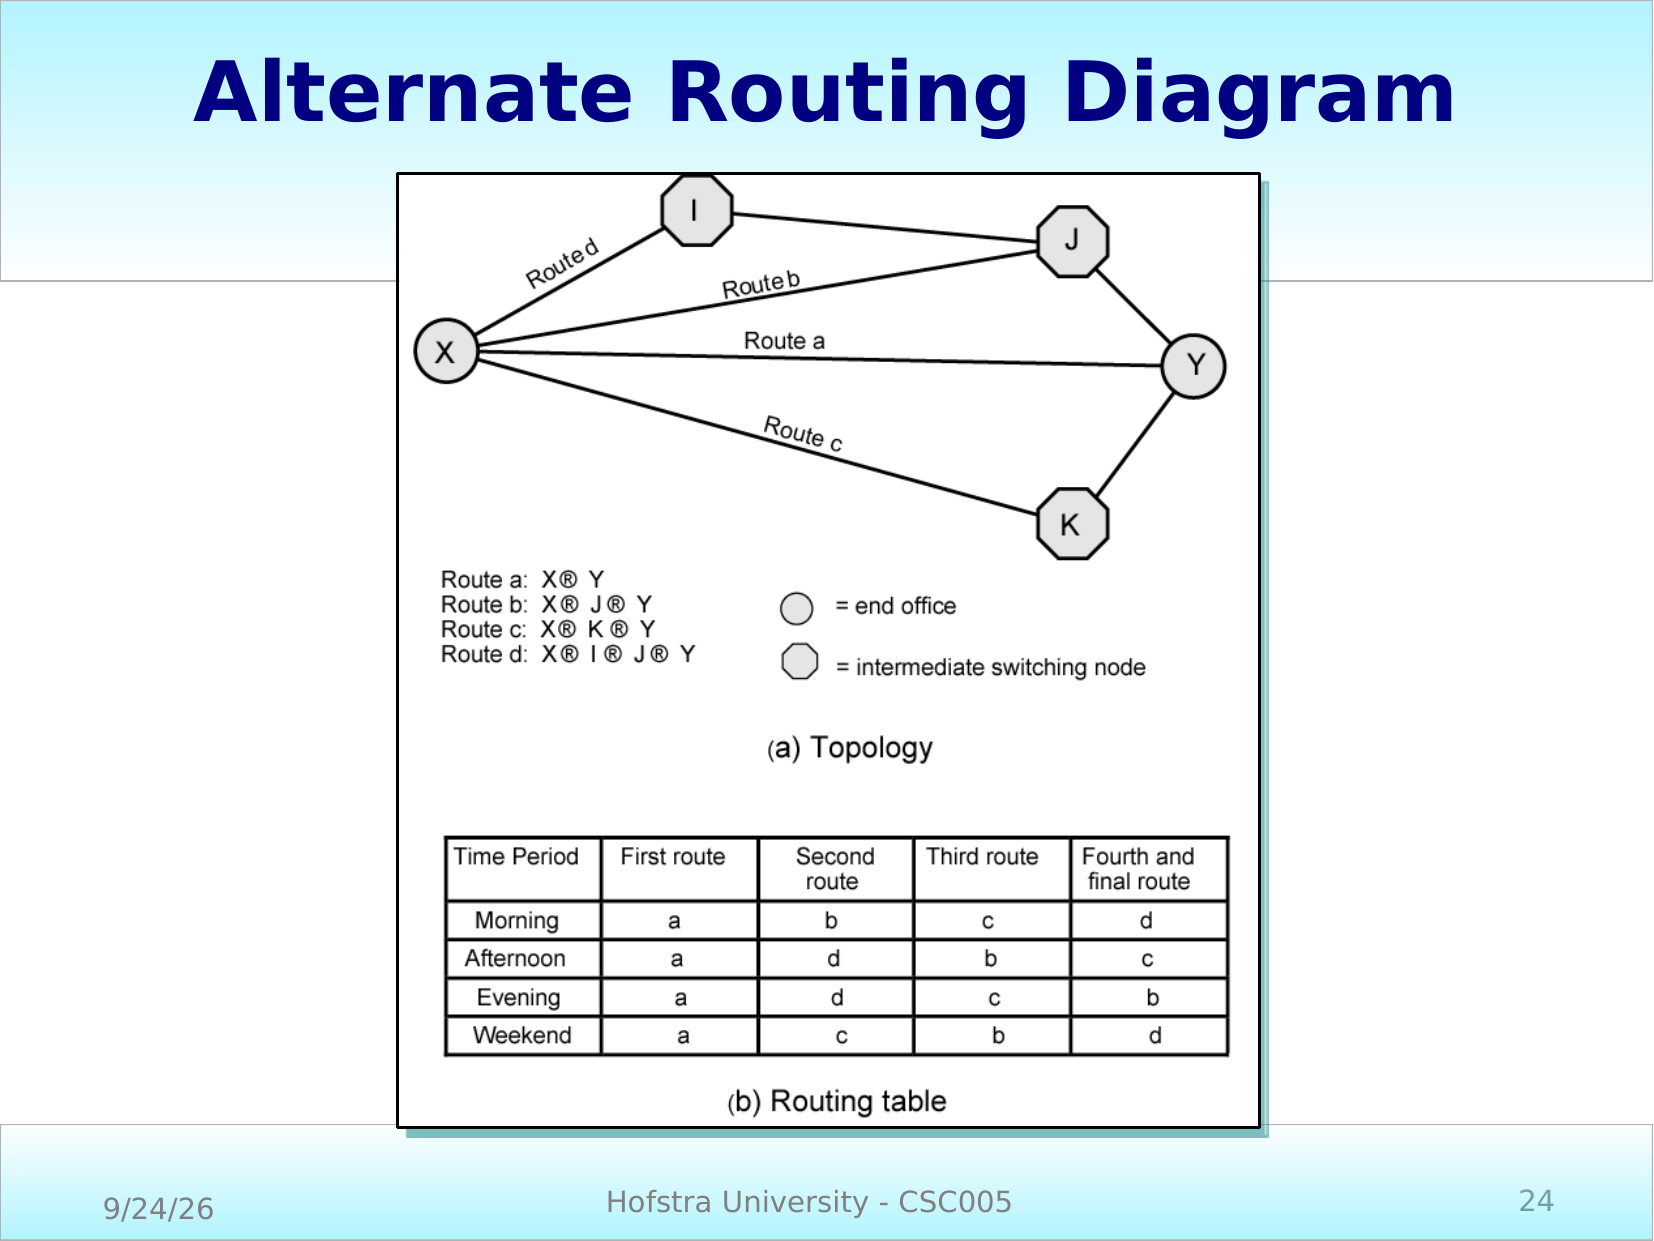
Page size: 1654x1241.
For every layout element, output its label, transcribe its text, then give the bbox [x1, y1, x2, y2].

picture [399, 174, 1259, 1126]
title Alternate Routing Diagram [0, 10, 1653, 149]
